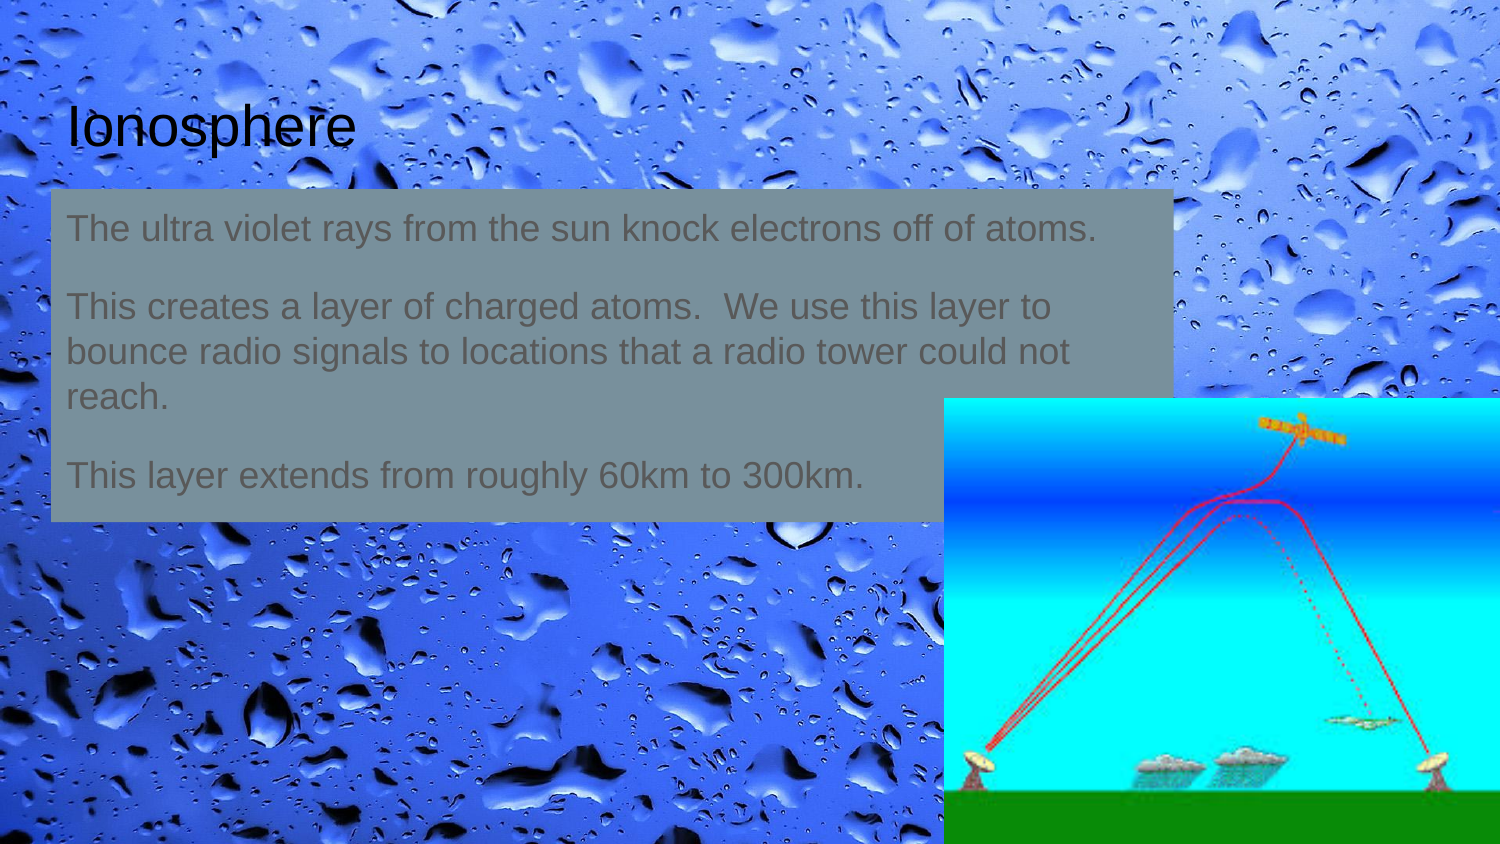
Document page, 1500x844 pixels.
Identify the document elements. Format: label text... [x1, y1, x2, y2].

title Ionosphere [51, 72, 1449, 167]
picture [0, 0, 1500, 844]
list The ultra violet rays from the sun knock electrons off of atoms. This creates a layer of charged atoms. We use this layer to bounce radio signals to locations that a radio tower could not reach. This layer extends from roughly 60km to 300km. [51, 189, 1174, 523]
